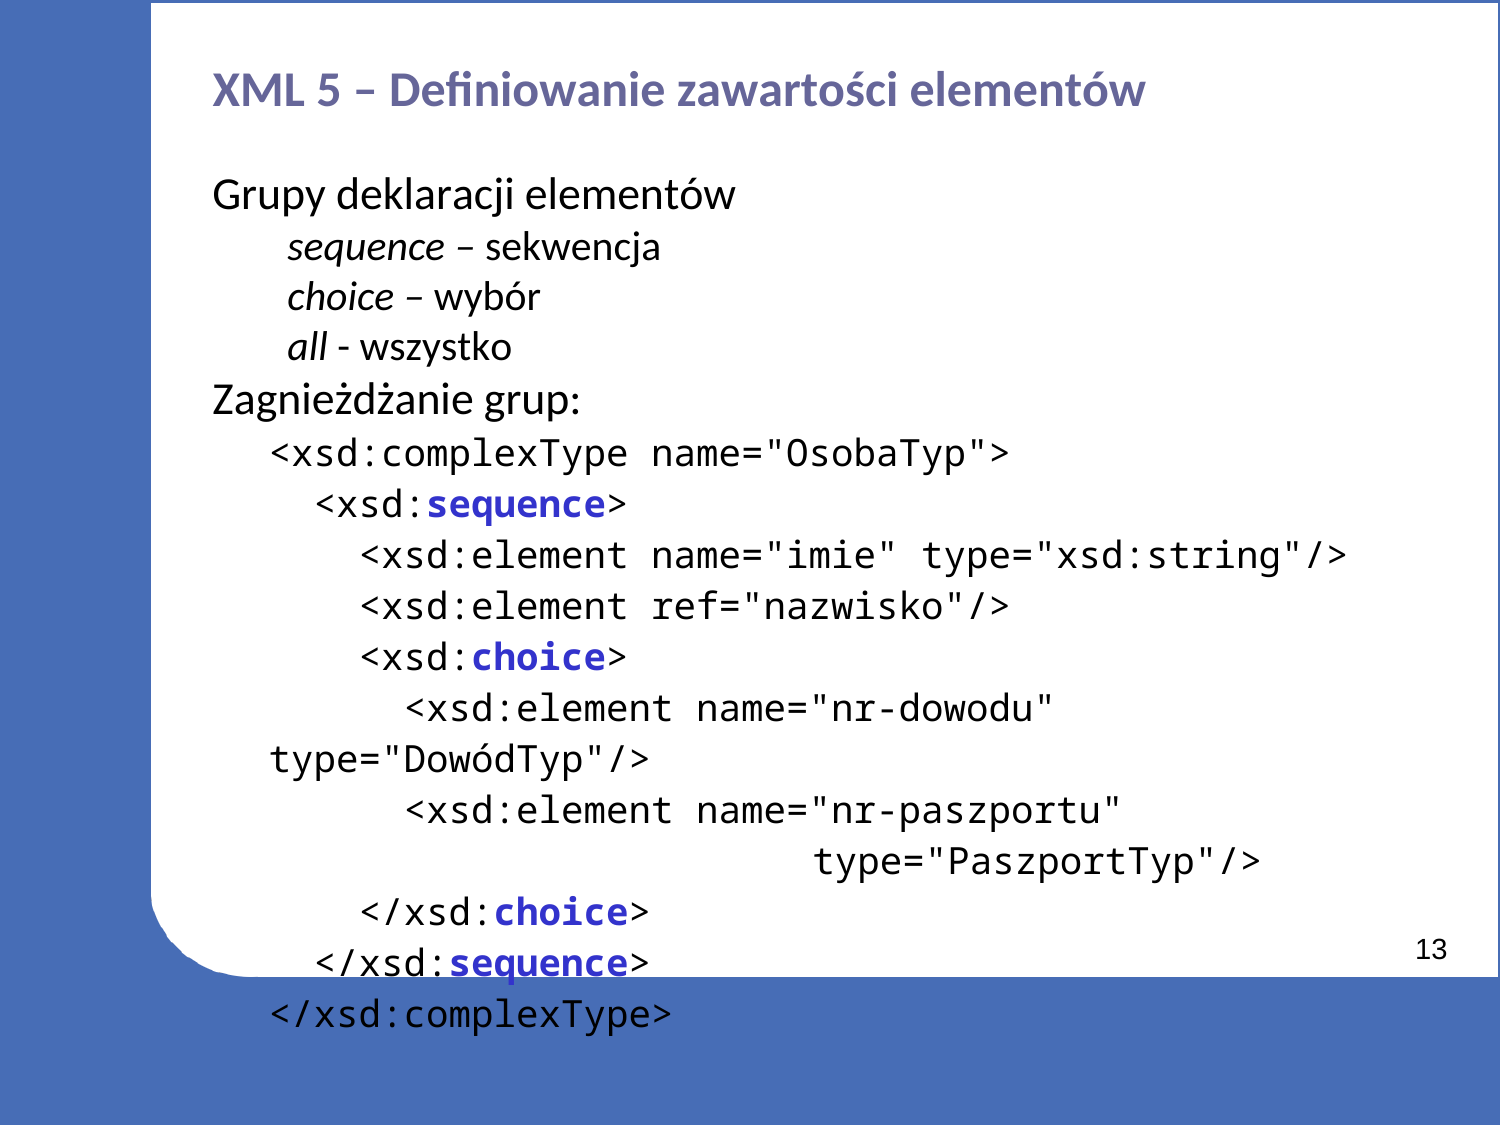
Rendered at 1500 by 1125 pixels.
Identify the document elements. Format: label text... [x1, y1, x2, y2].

list Grupy deklaracji elementów sequence – sekwencja choice – wybór all - wszystko Zagnieżdżanie grup: <xsd:complexType name="OsobaTyp"> <xsd:sequence> <xsd:element name="imie" type="xsd:string"/> <xsd:element ref="nazwisko"/> <xsd:choice> <xsd:element name="nr-dowodu" type="DowódTyp"/> <xsd:element name="nr-paszportu" type="PaszportTyp"/> </xsd:choice> </xsd:sequence> </xsd:complexType> [212, 174, 1448, 958]
picture [0, 0, 1500, 1125]
title XML 5 – Definiowanie zawartości elementów [212, 24, 1447, 164]
